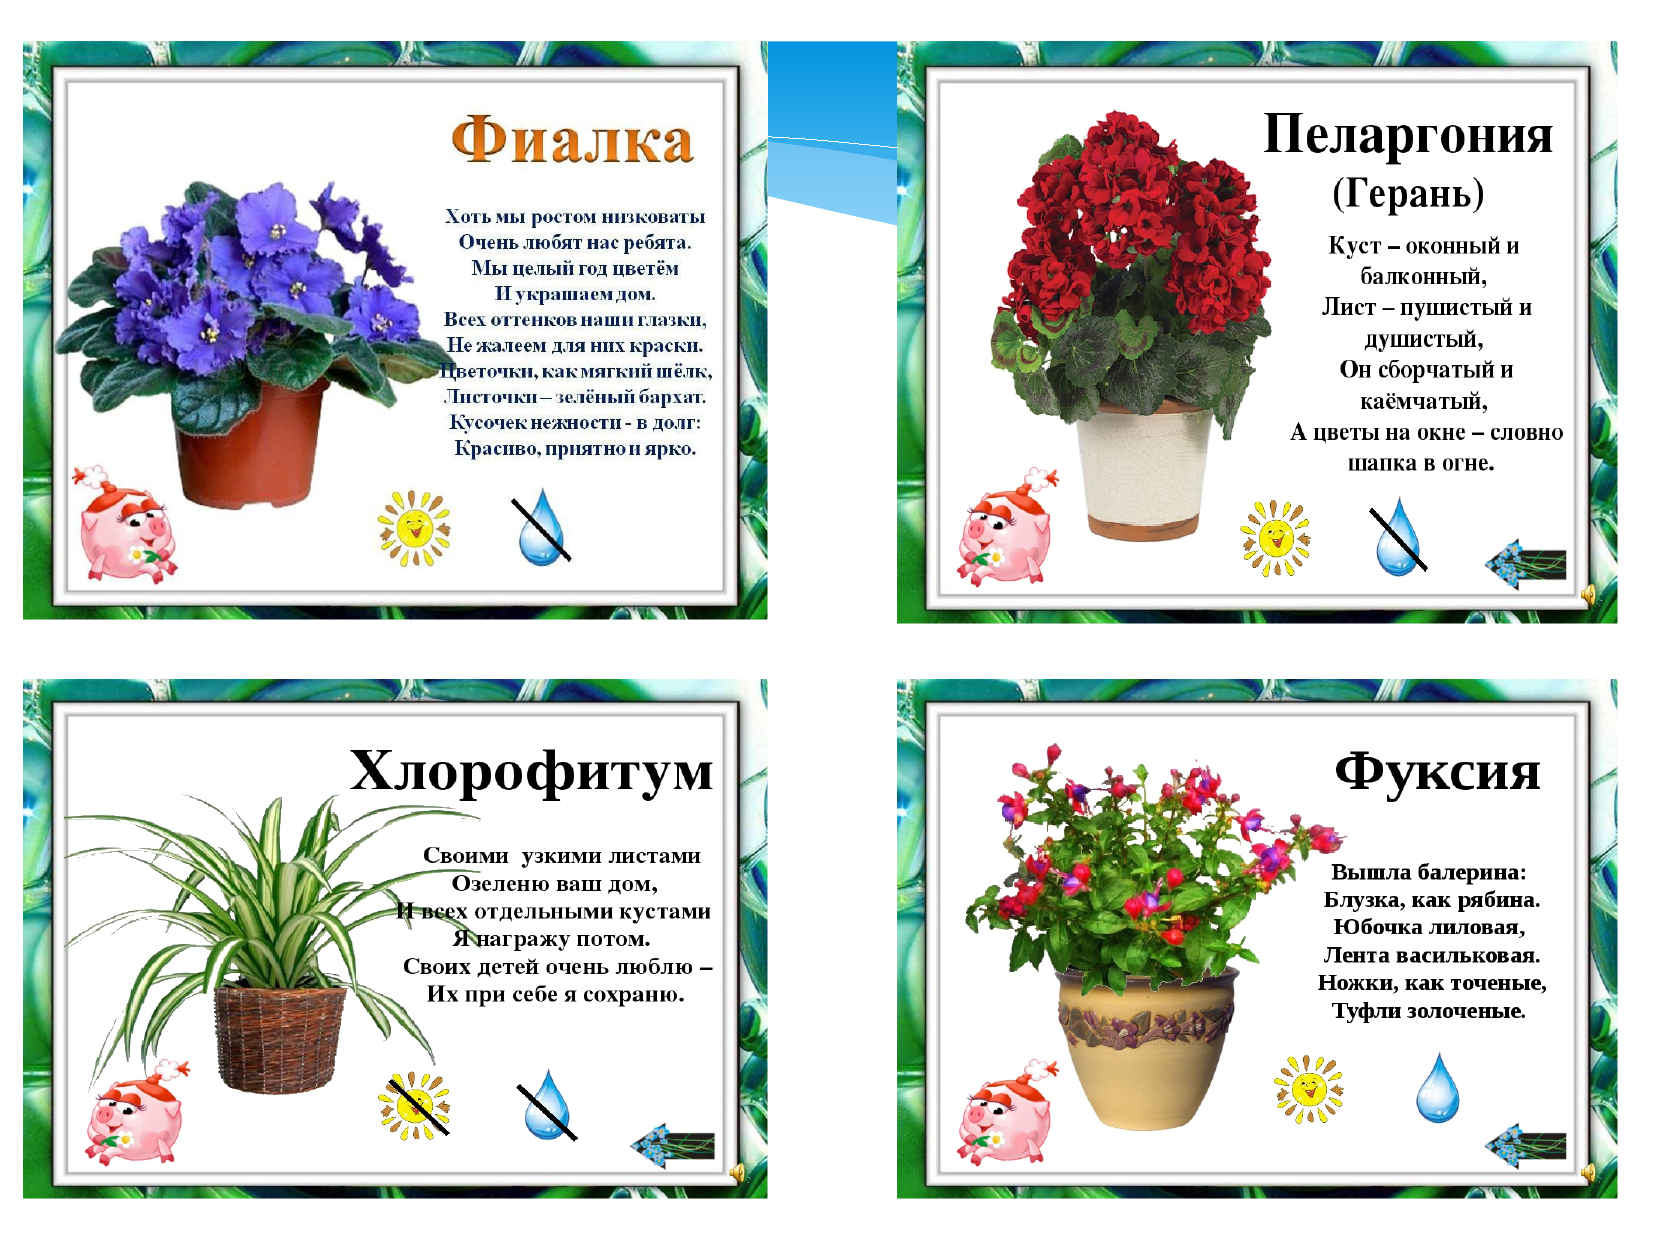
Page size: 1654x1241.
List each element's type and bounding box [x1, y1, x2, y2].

picture [23, 41, 768, 621]
picture [23, 679, 768, 1199]
picture [897, 679, 1618, 1199]
picture [897, 41, 1618, 624]
